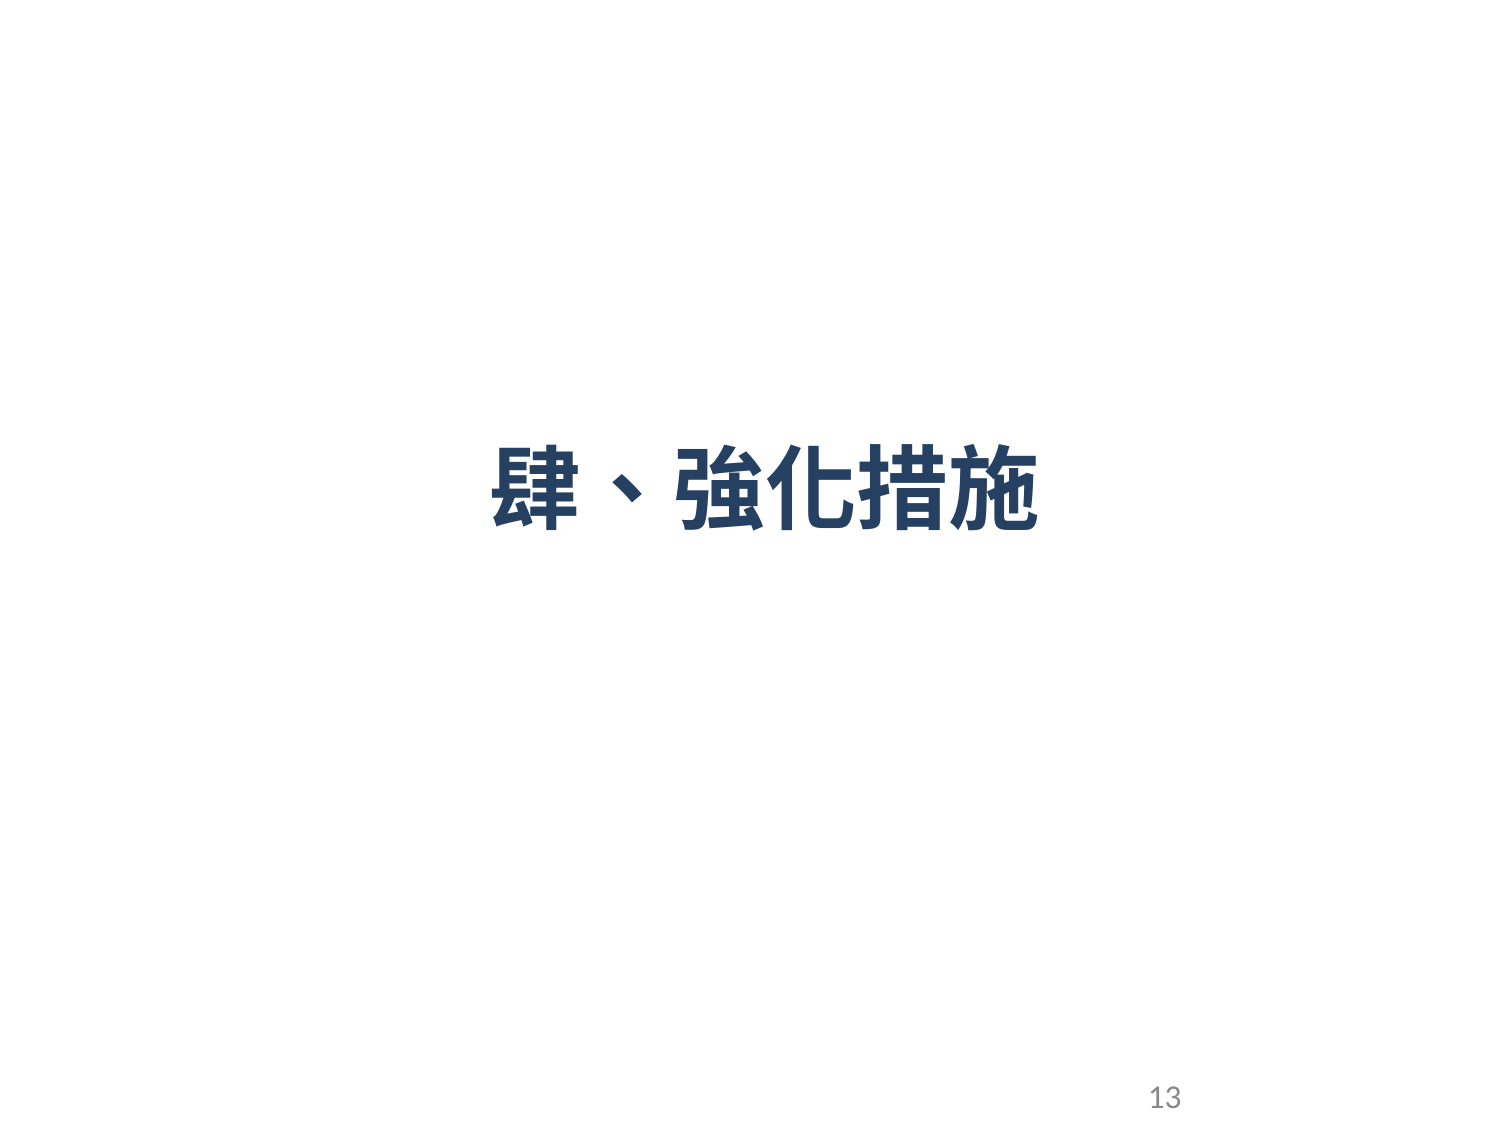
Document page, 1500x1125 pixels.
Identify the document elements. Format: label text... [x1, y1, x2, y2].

text_box 13 [1132, 1065, 1483, 1125]
title 肆、強化措施 [30, 398, 1500, 587]
